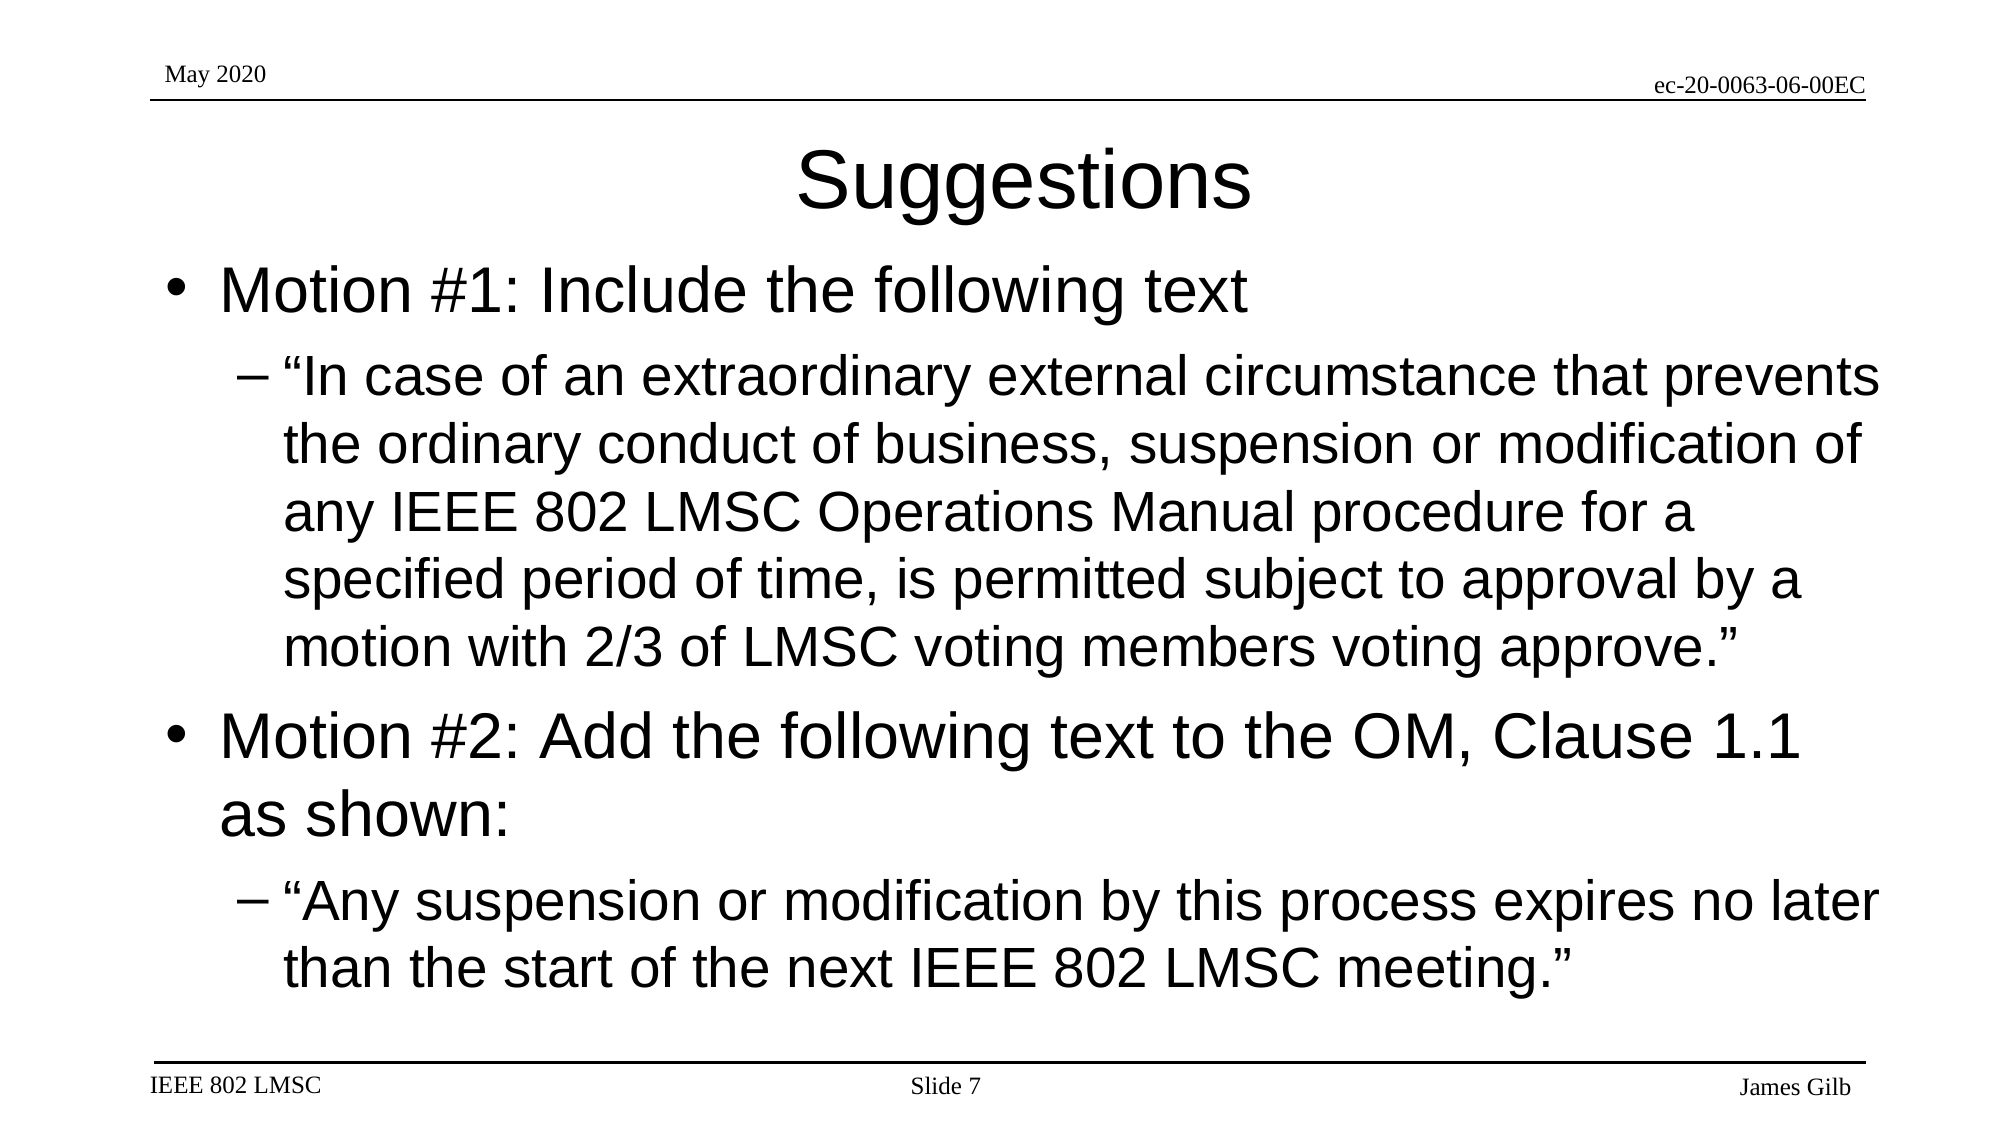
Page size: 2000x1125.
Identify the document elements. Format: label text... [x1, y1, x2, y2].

list Motion #1: Include the following text “In case of an extraordinary external circumstance that prevents the ordinary conduct of business, suspension or modification of any IEEE 802 LMSC Operations Manual procedure for a specified period of time, is permitted subject to approval by a motion with 2/3 of LMSC voting members voting approve.” Motion #2: Add the following text to the OM, Clause 1.1 as shown: “Any suspension or modification by this process expires no later than the start of the next IEEE 802 LMSC meeting.” [149, 239, 1900, 1051]
title Suggestions [149, 112, 1900, 238]
